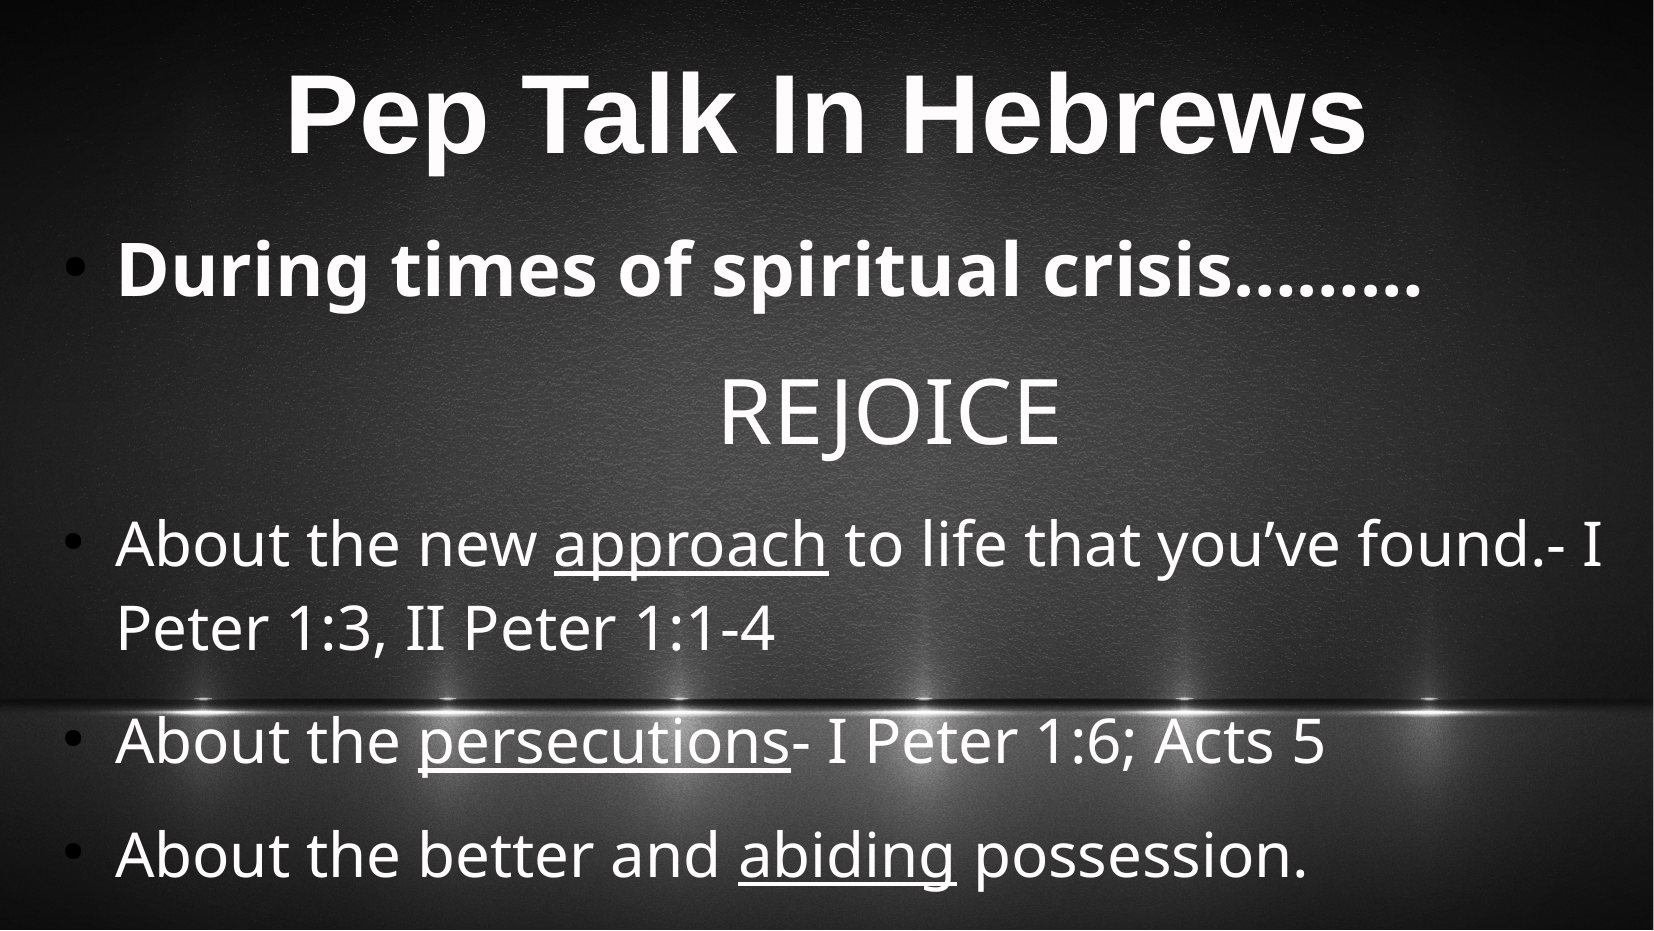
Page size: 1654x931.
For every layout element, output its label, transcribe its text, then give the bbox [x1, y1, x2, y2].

list During times of spiritual crisis……… REJOICE About the new approach to life that you’ve found.- I Peter 1:3, II Peter 1:1-4 About the persecutions- I Peter 1:6; Acts 5 About the better and abiding possession. [45, 217, 1654, 901]
picture [0, 0, 1654, 930]
title Pep Talk In Hebrews [82, 37, 1571, 193]
